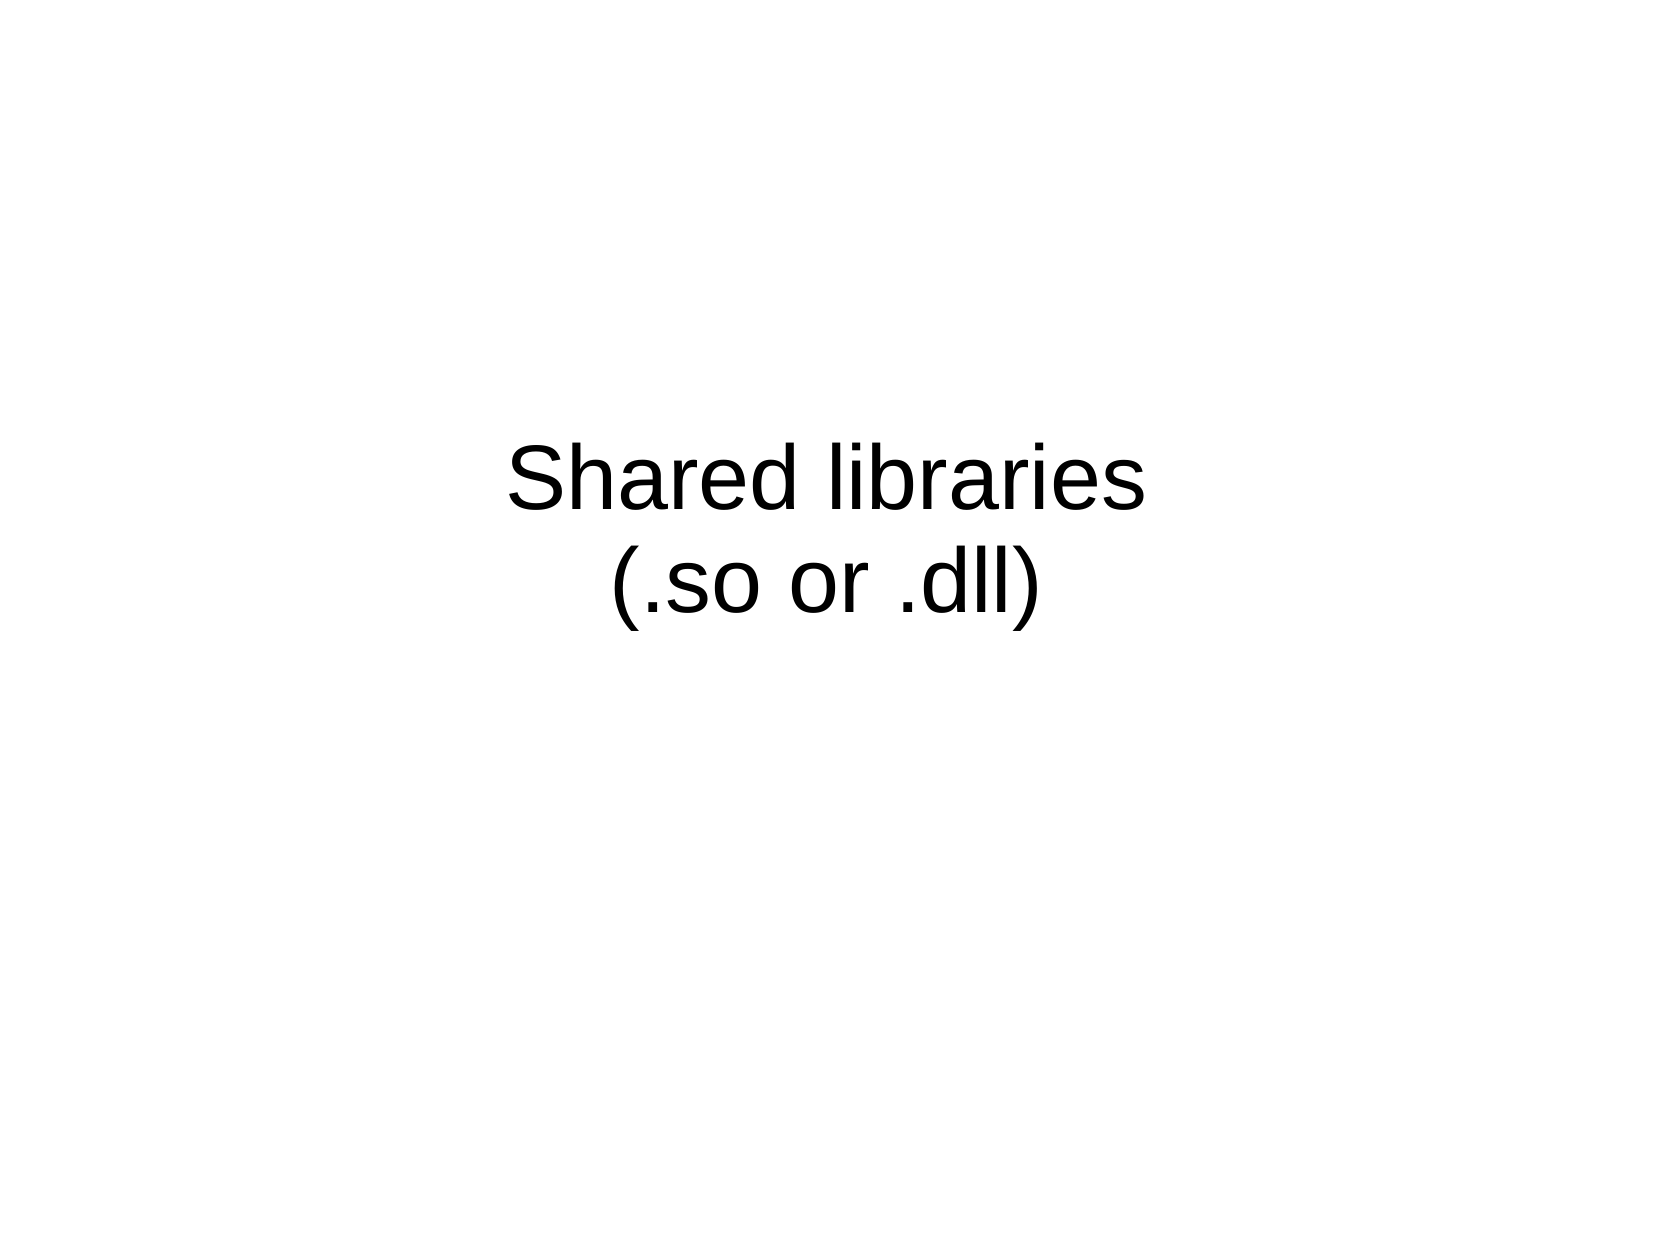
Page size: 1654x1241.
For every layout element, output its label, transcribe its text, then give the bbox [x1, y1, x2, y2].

subtitle Shared libraries (.so or .dll) [82, 49, 1571, 1010]
